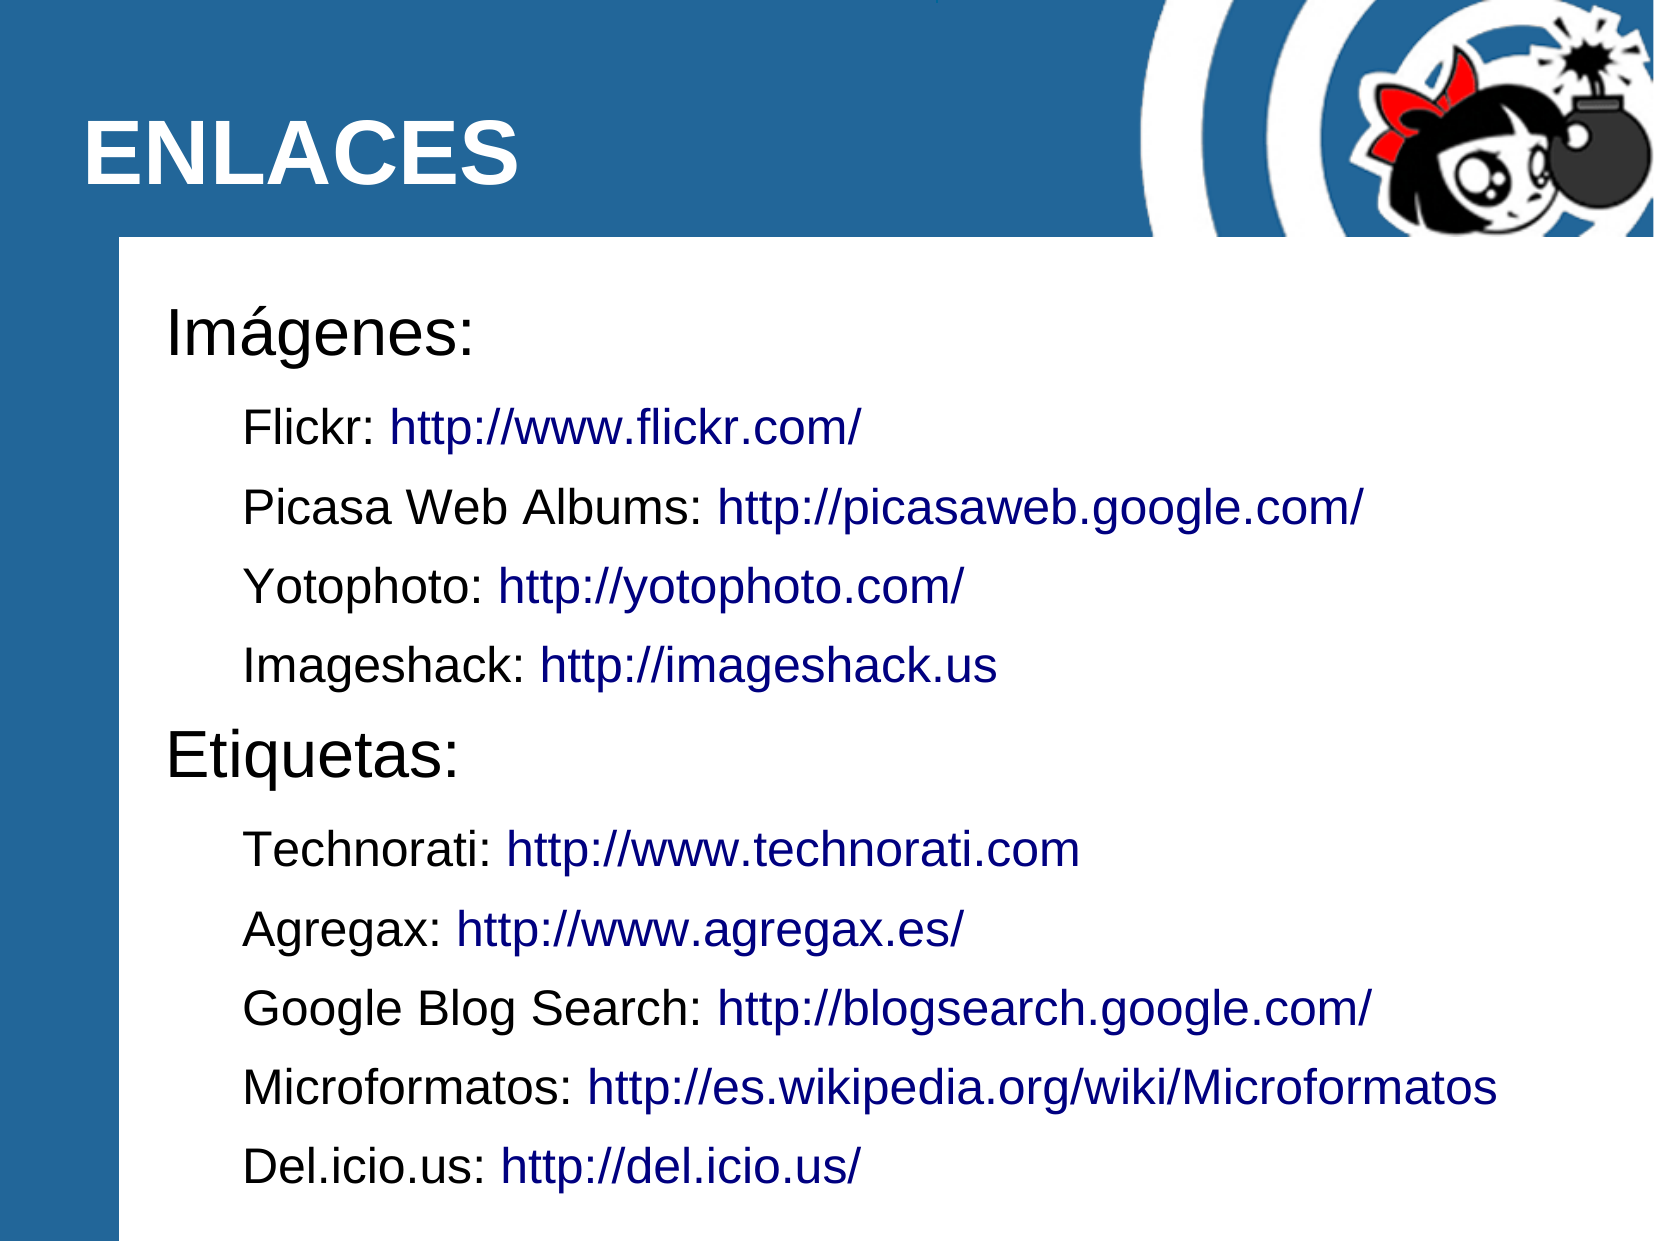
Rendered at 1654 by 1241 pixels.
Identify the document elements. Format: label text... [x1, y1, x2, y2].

picture [0, 0, 1654, 1241]
title ENLACES [82, 49, 1571, 257]
list Imágenes: Flickr: http://www.flickr.com/ Picasa Web Albums: http://picasaweb.google.com/ Yotophoto: http://yotophoto.com/ Imageshack: http://imageshack.us Etiquetas: Technorati: http://www.technorati.com Agregax: http://www.agregax.es/ Google Blog Search: http://blogsearch.google.com/ Microformatos: http://es.wikipedia.org/wiki/Microformatos Del.icio.us: http://del.icio.us/ [147, 295, 1636, 1195]
